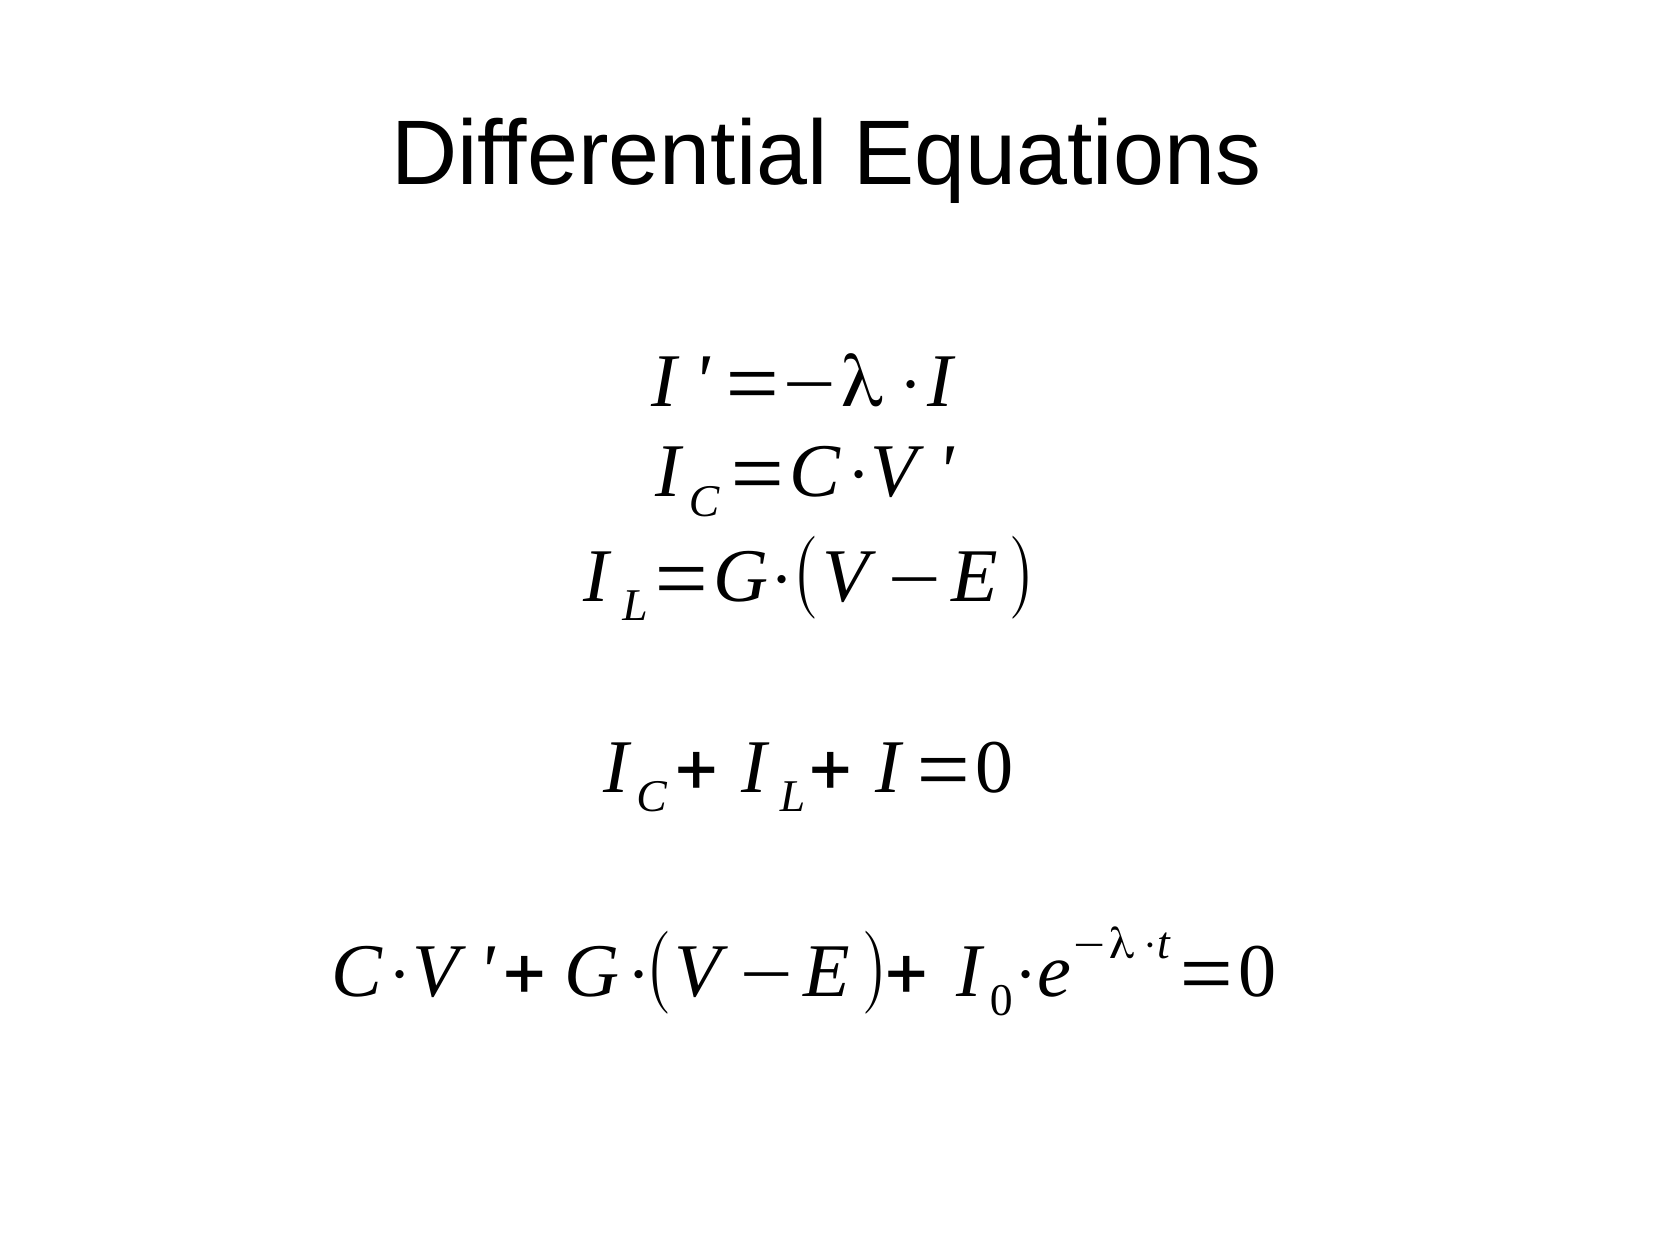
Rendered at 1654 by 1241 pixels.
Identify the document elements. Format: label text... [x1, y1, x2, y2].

chart [311, 339, 1296, 1025]
title Differential Equations [82, 49, 1571, 257]
